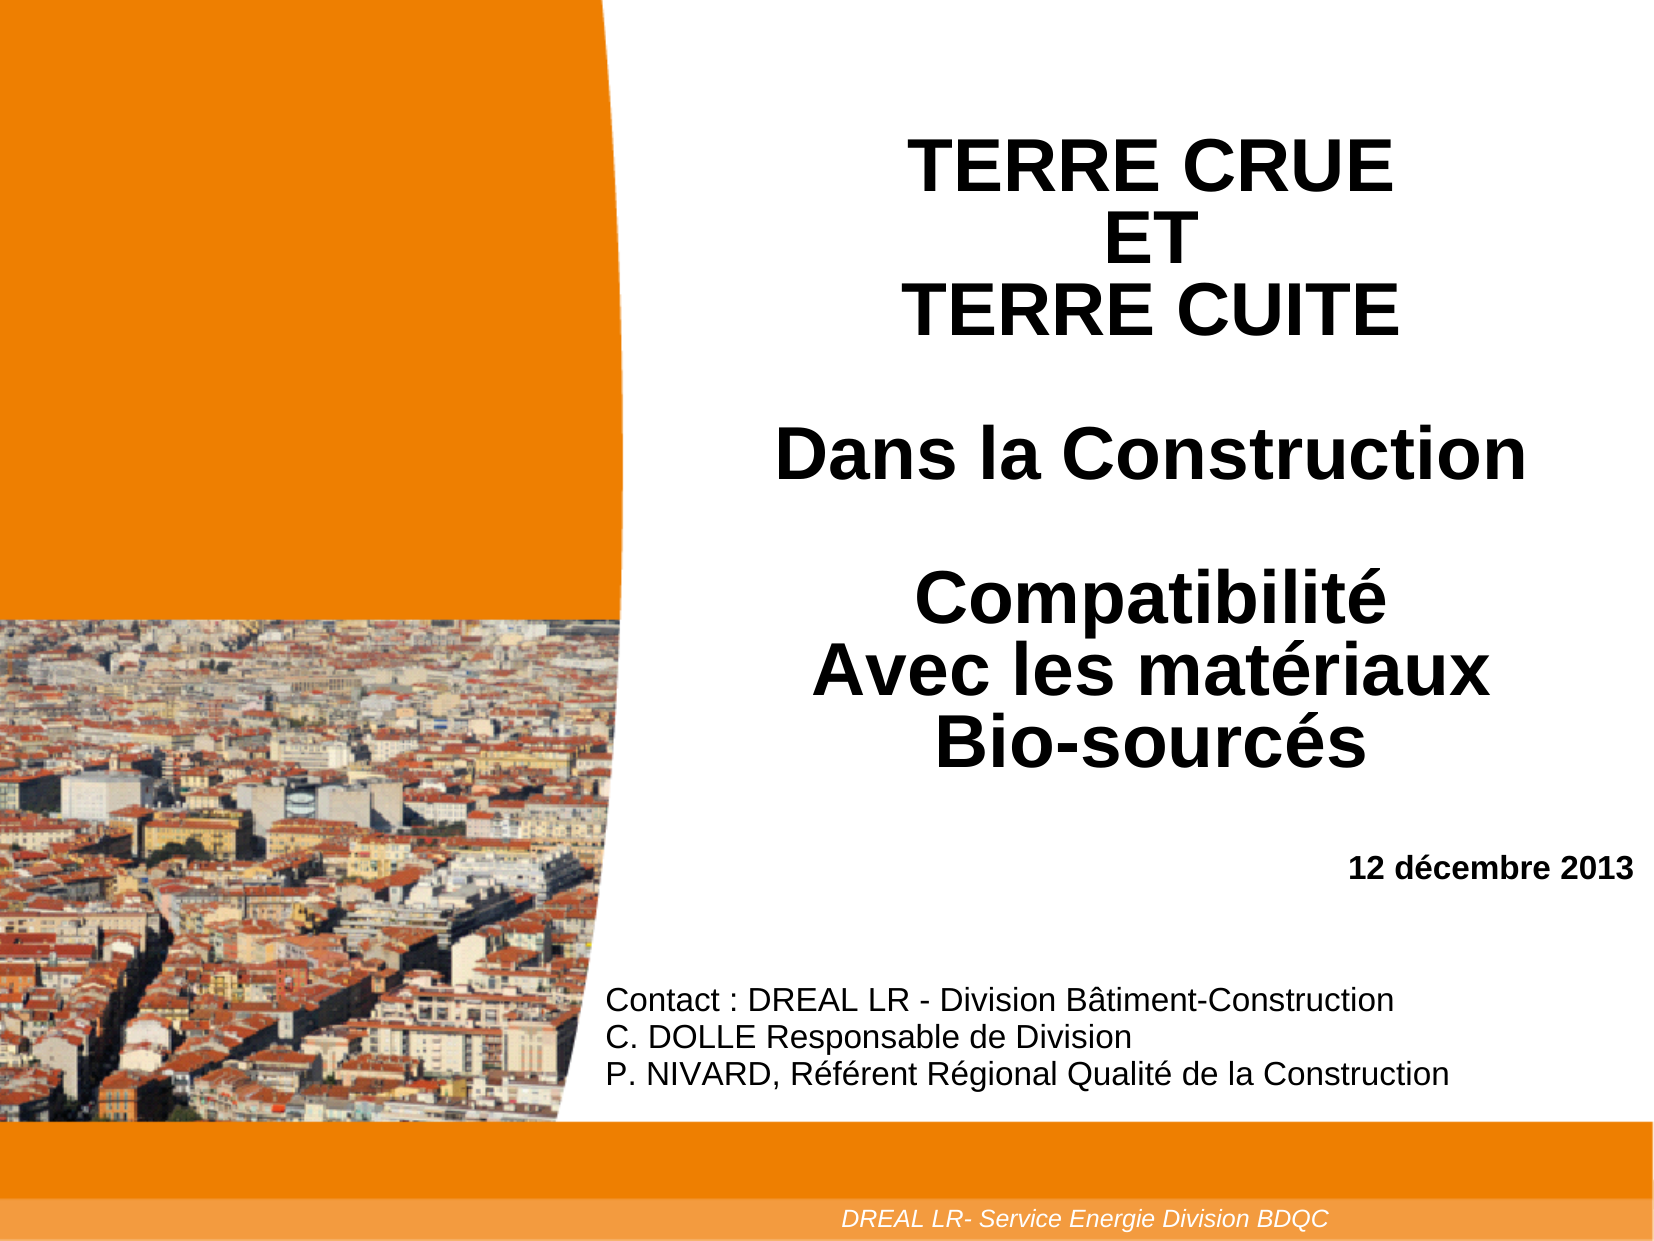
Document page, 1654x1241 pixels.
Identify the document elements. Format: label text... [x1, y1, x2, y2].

text_box TERRE CRUE ET TERRE CUITE Dans la Construction Compatibilité Avec les matériaux Bio-sourcés 12 décembre 2013 [649, 59, 1654, 886]
text_box DREAL LR- Service Energie Division BDQC [826, 1197, 1654, 1241]
text_box Contact : DREAL LR - Division Bâtiment-Construction C. DOLLE Responsable de Division P. NIVARD, Référent Régional Qualité de la Construction [590, 974, 1654, 1101]
picture [0, 0, 1654, 1241]
